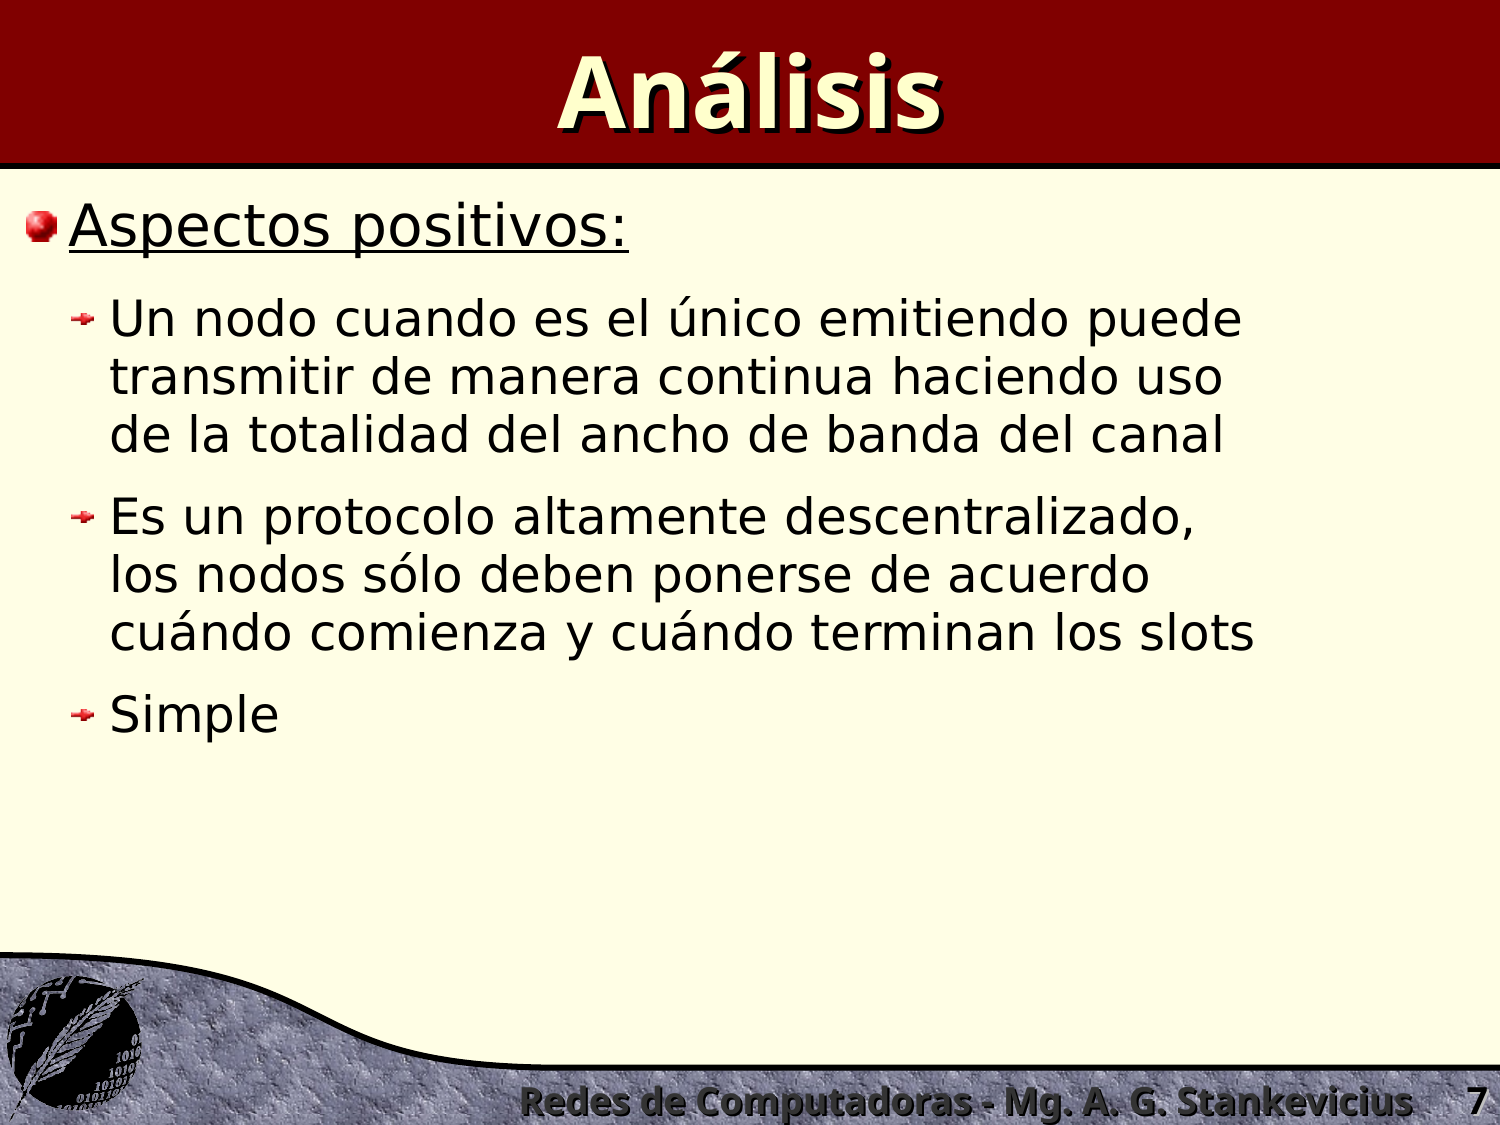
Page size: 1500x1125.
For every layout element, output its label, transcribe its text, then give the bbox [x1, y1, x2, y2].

picture [1047, 1100, 1054, 1110]
list Aspectos positivos: Un nodo cuando es el único emitiendo puede transmitir de manera continua haciendo uso de la totalidad del ancho de banda del canal Es un protocolo altamente descentralizado, los nodos sólo deben ponerse de acuerdo cuándo comienza y cuándo terminan los slots Simple [11, 192, 1486, 921]
picture [0, 959, 1500, 1125]
title Análisis [15, 5, 1485, 160]
picture [790, 1100, 795, 1110]
